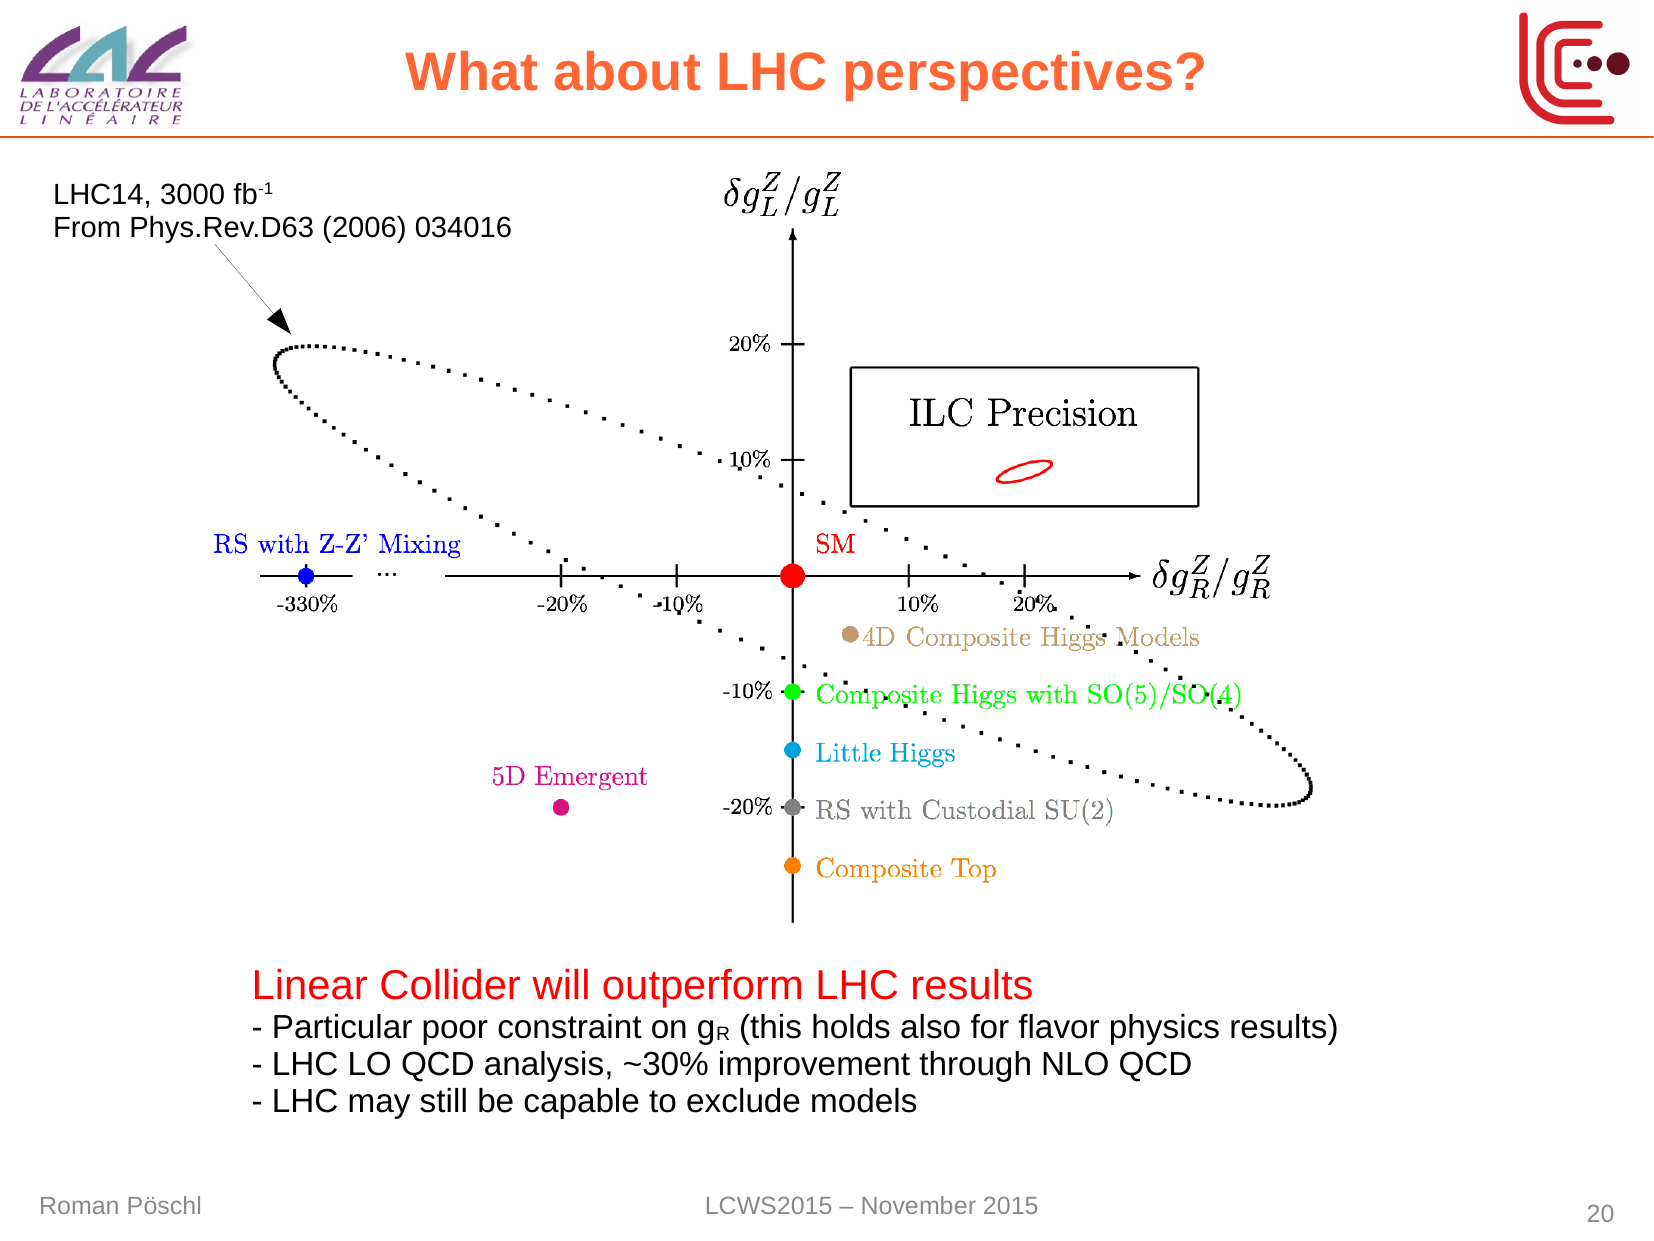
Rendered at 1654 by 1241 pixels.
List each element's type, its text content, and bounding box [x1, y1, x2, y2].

picture [214, 172, 1313, 923]
title What about LHC perspectives? [63, 29, 1552, 113]
text_box LHC14, 3000 fb-1 From Phys.Rev.D63 (2006) 034016 [38, 170, 529, 253]
picture [17, 22, 199, 127]
text_box Linear Collider will outperform LHC results - Particular poor constraint on gR (this holds also for flavor physics results) - LHC LO QCD analysis, ~30% improvement through NLO QCD - LHC may still be capable to exclude models [236, 954, 1355, 1176]
picture [1508, 2, 1641, 135]
